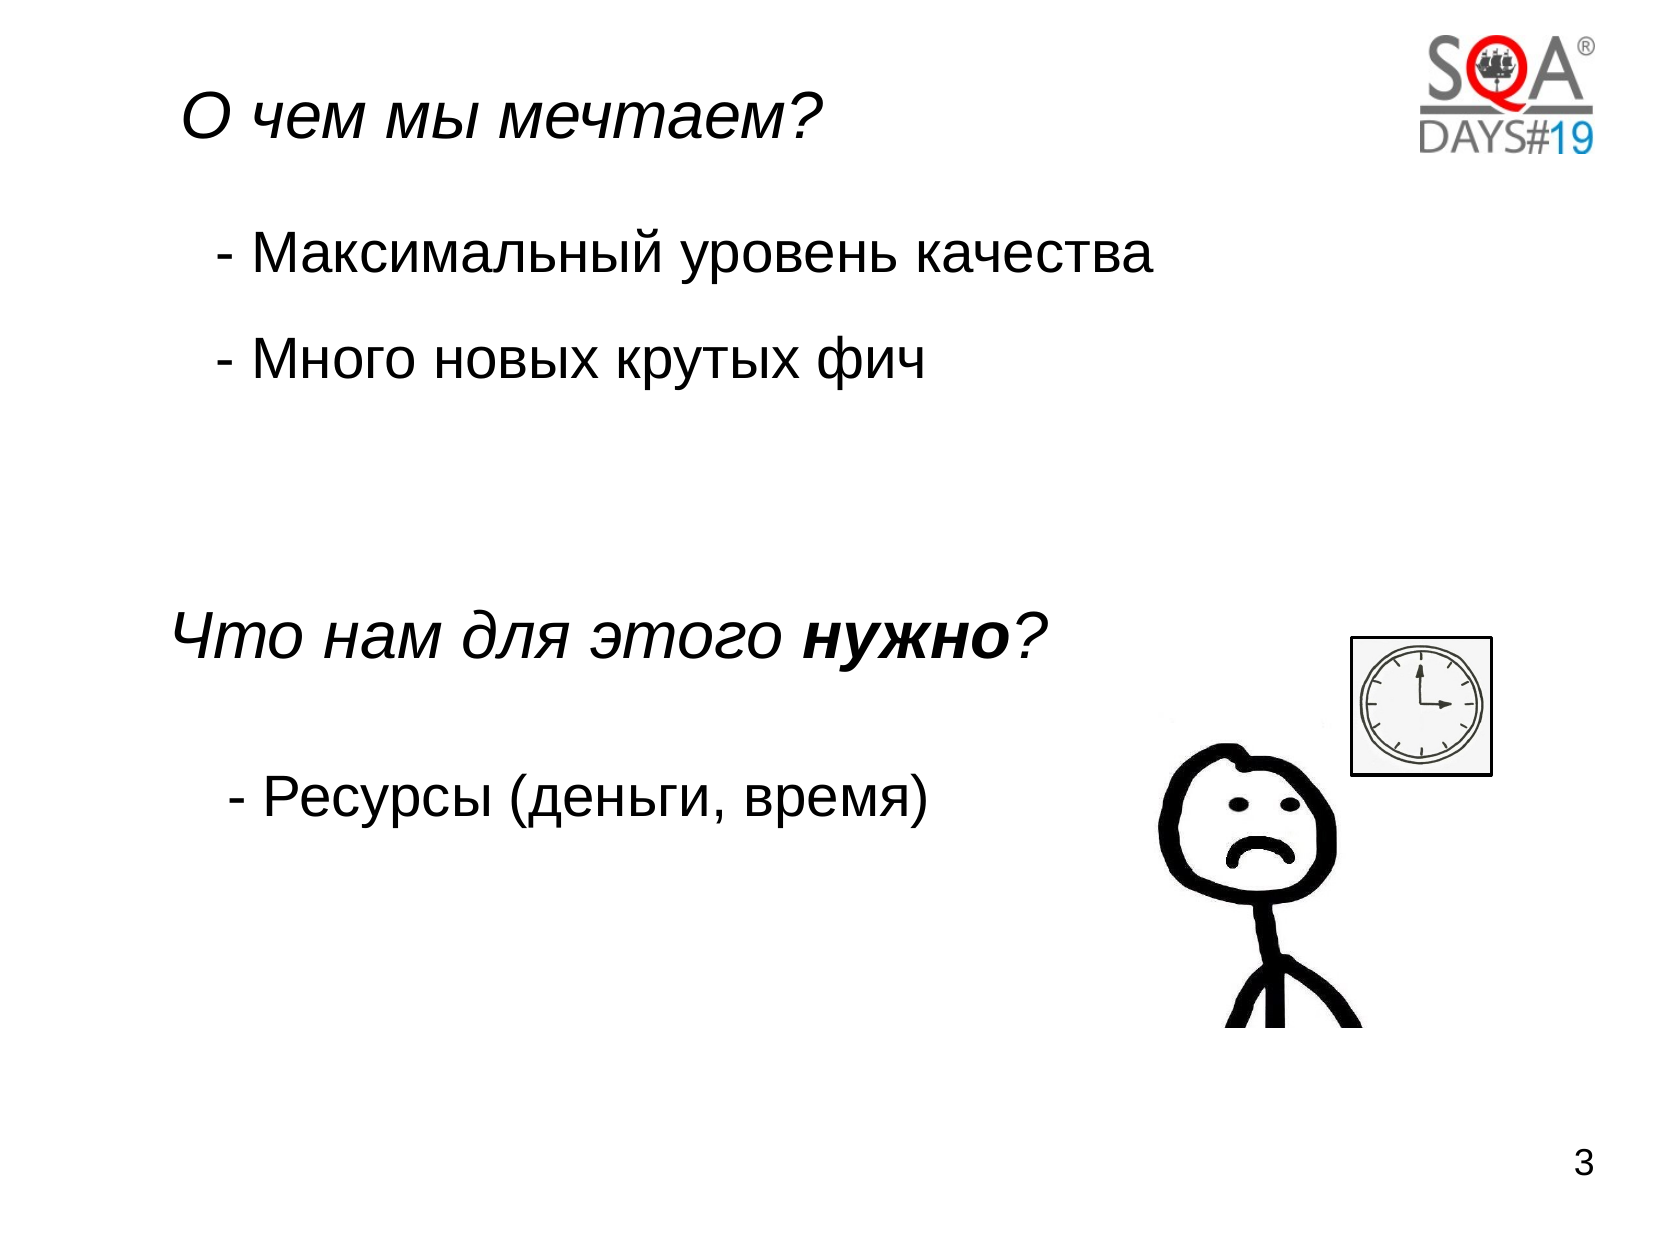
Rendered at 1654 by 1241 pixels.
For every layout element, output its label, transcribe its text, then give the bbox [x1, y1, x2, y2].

text_box - Много новых крутых фич [200, 318, 1288, 399]
picture [1127, 712, 1431, 1028]
text_box - Ресурсы (деньги, время) [212, 755, 1127, 836]
picture [1353, 639, 1490, 773]
picture [1420, 35, 1595, 154]
text_box Что нам для этого нужно? [153, 590, 1241, 681]
text_box О чем мы мечтаем? [165, 70, 1252, 161]
text_box - Максимальный уровень качества [200, 212, 1288, 293]
text_box 3 [1559, 1133, 1607, 1191]
